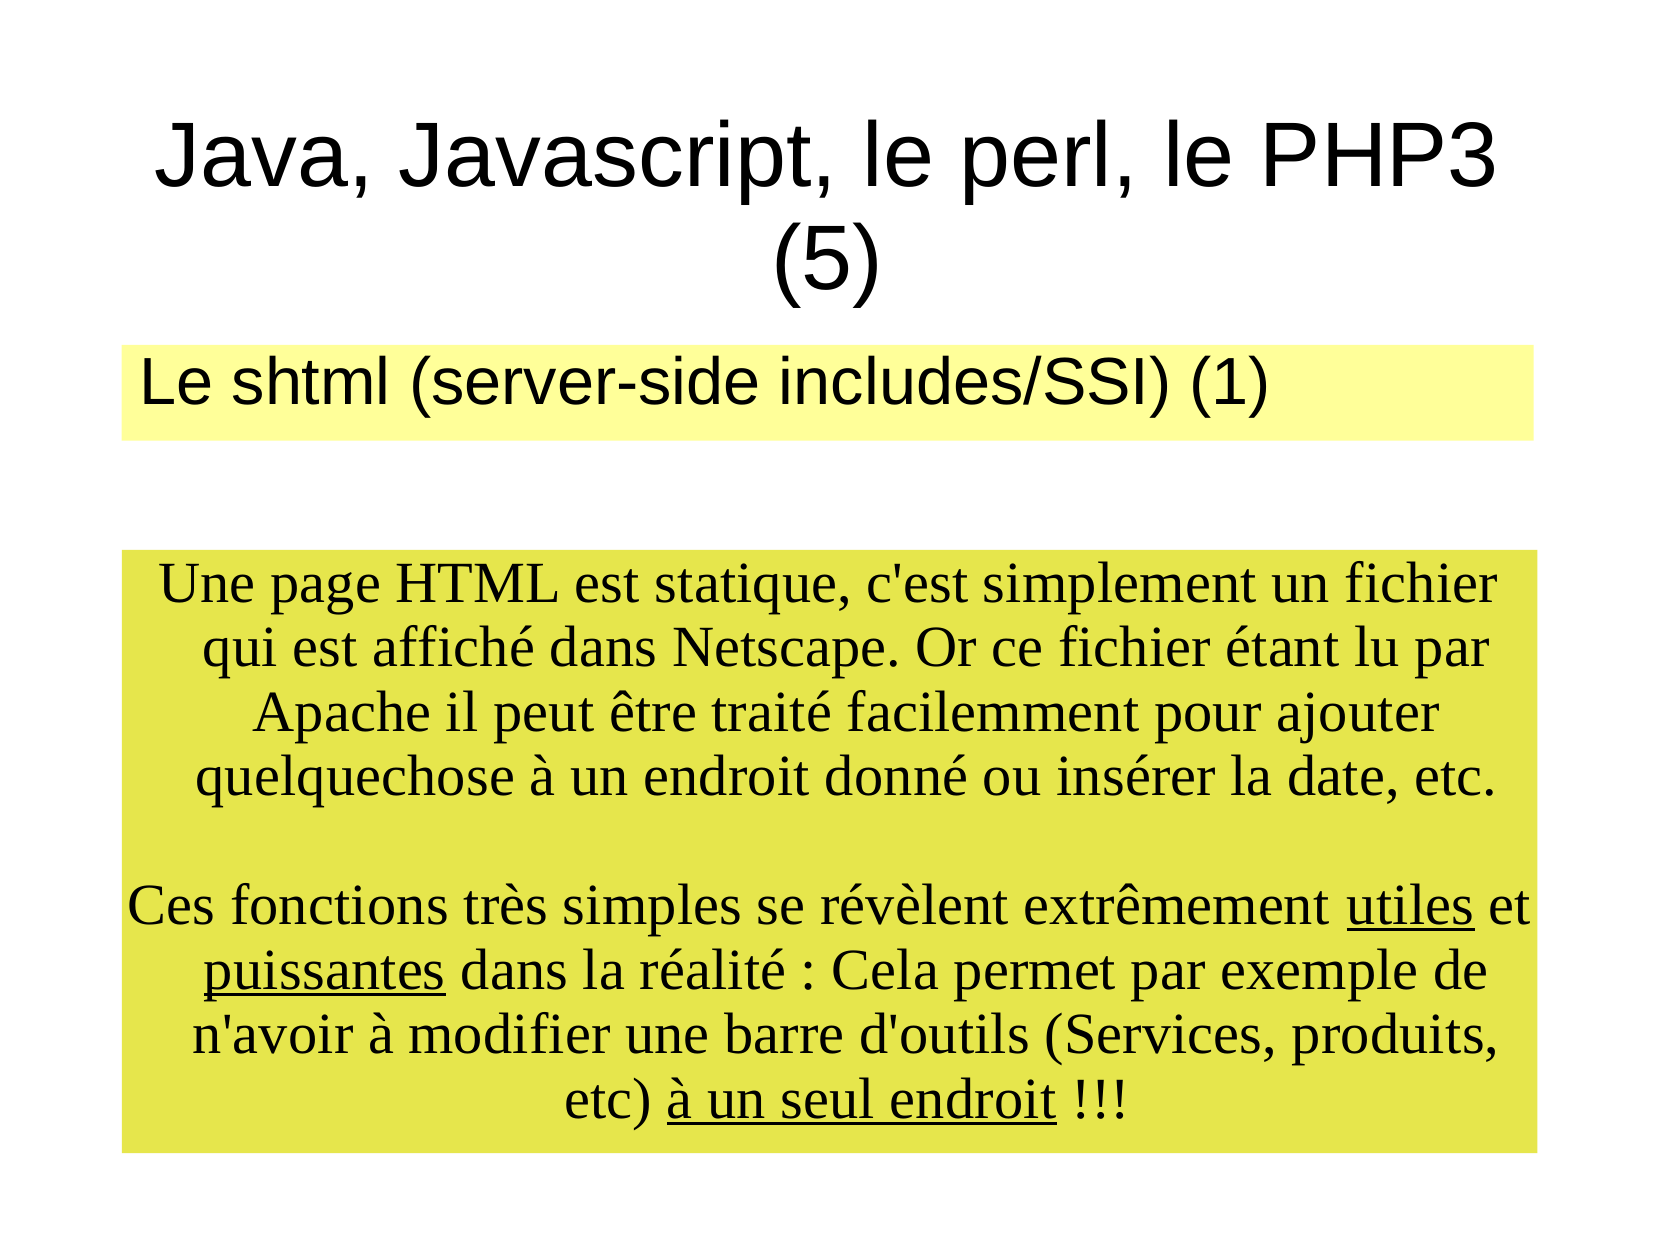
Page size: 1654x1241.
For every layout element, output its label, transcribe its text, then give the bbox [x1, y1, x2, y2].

title Java, Javascript, le perl, le PHP3 (5) [121, 102, 1534, 311]
list Le shtml (server-side includes/SSI) (1) [121, 344, 1534, 441]
text_box Une page HTML est statique, c'est simplement un fichier qui est affiché dans Netscape. Or ce fichier étant lu par Apache il peut être traité facilemment pour ajouter quelquechose à un endroit donné ou insérer la date, etc. Ces fonctions très simples se révèlent extrêmement utiles et puissantes dans la réalité : Cela permet par exemple de n'avoir à modifier une barre d'outils (Services, produits, etc) à un seul endroit !!! [121, 549, 1538, 1154]
